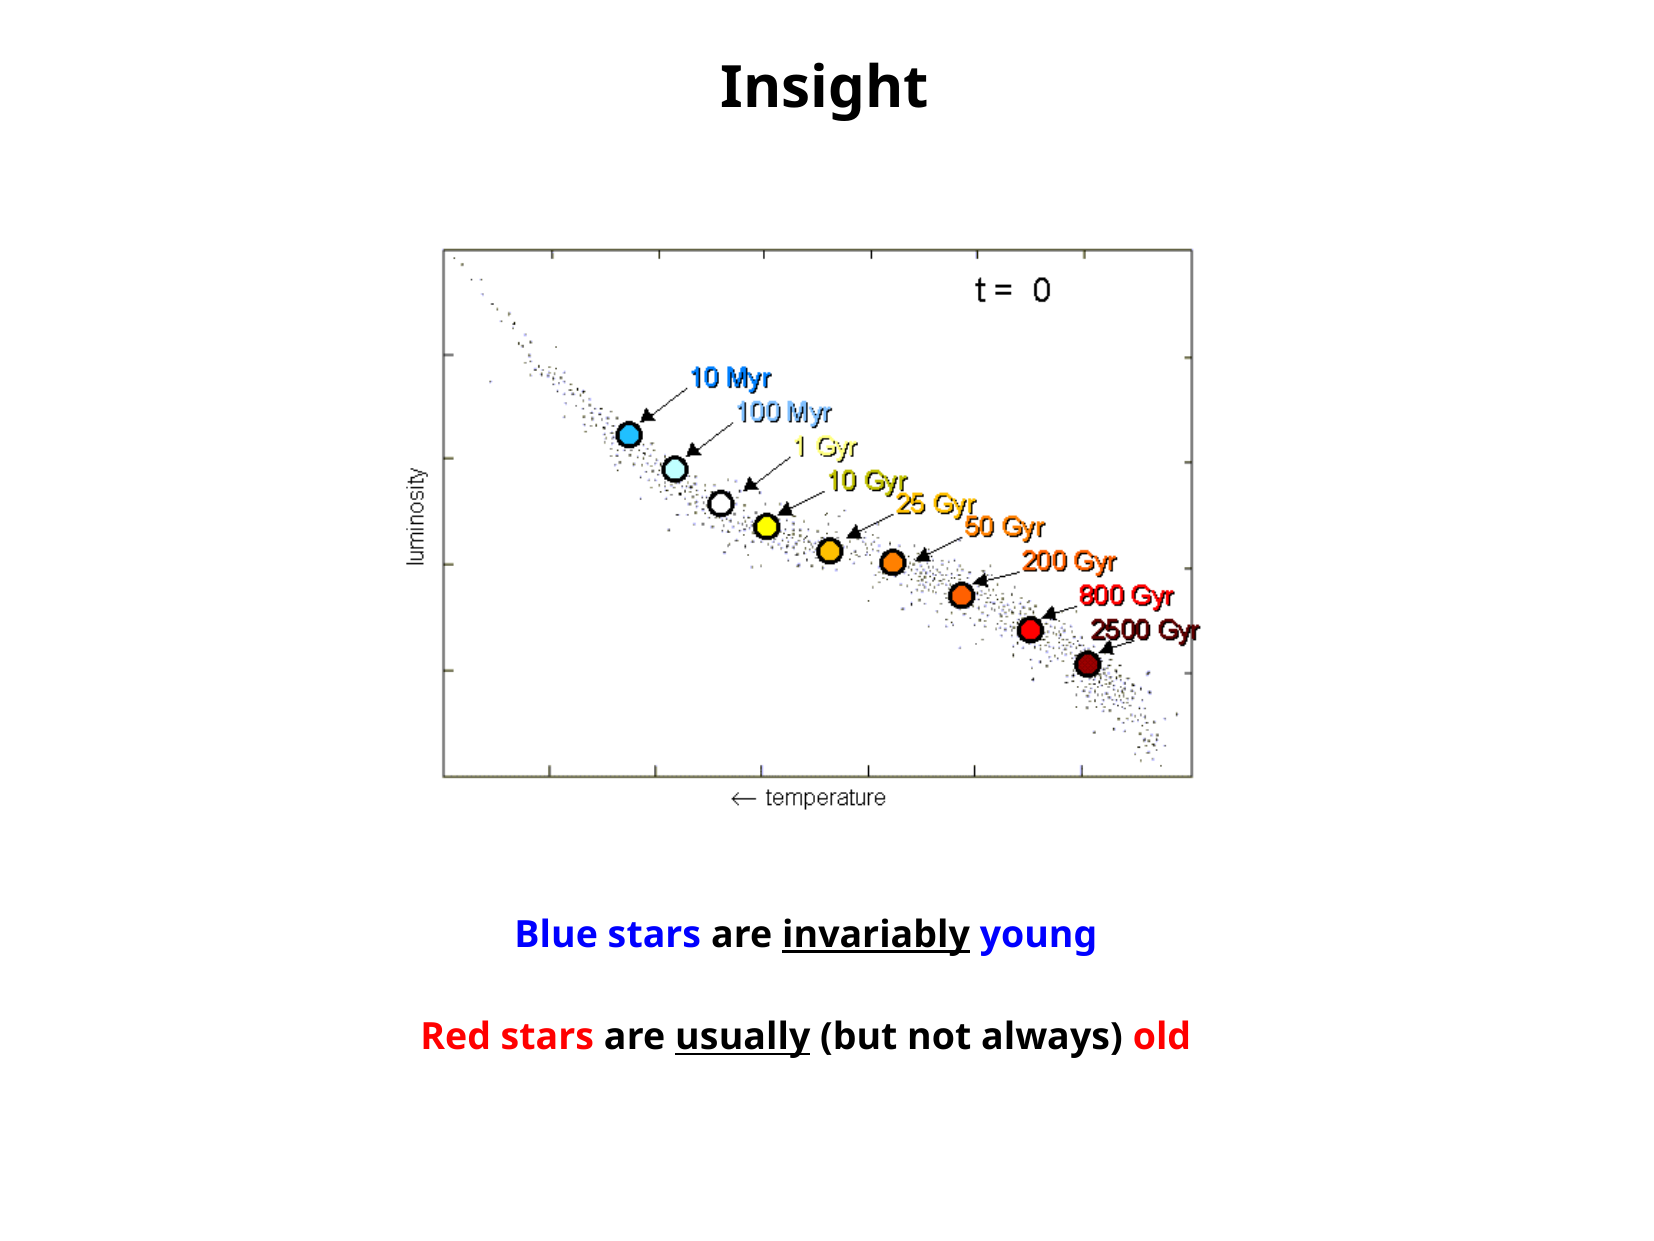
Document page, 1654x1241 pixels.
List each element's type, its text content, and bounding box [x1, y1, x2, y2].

text_box Insight [262, 37, 1388, 134]
text_box Blue stars are invariably young Red stars are usually (but not always) old [299, 900, 1313, 1072]
picture [385, 239, 1202, 827]
